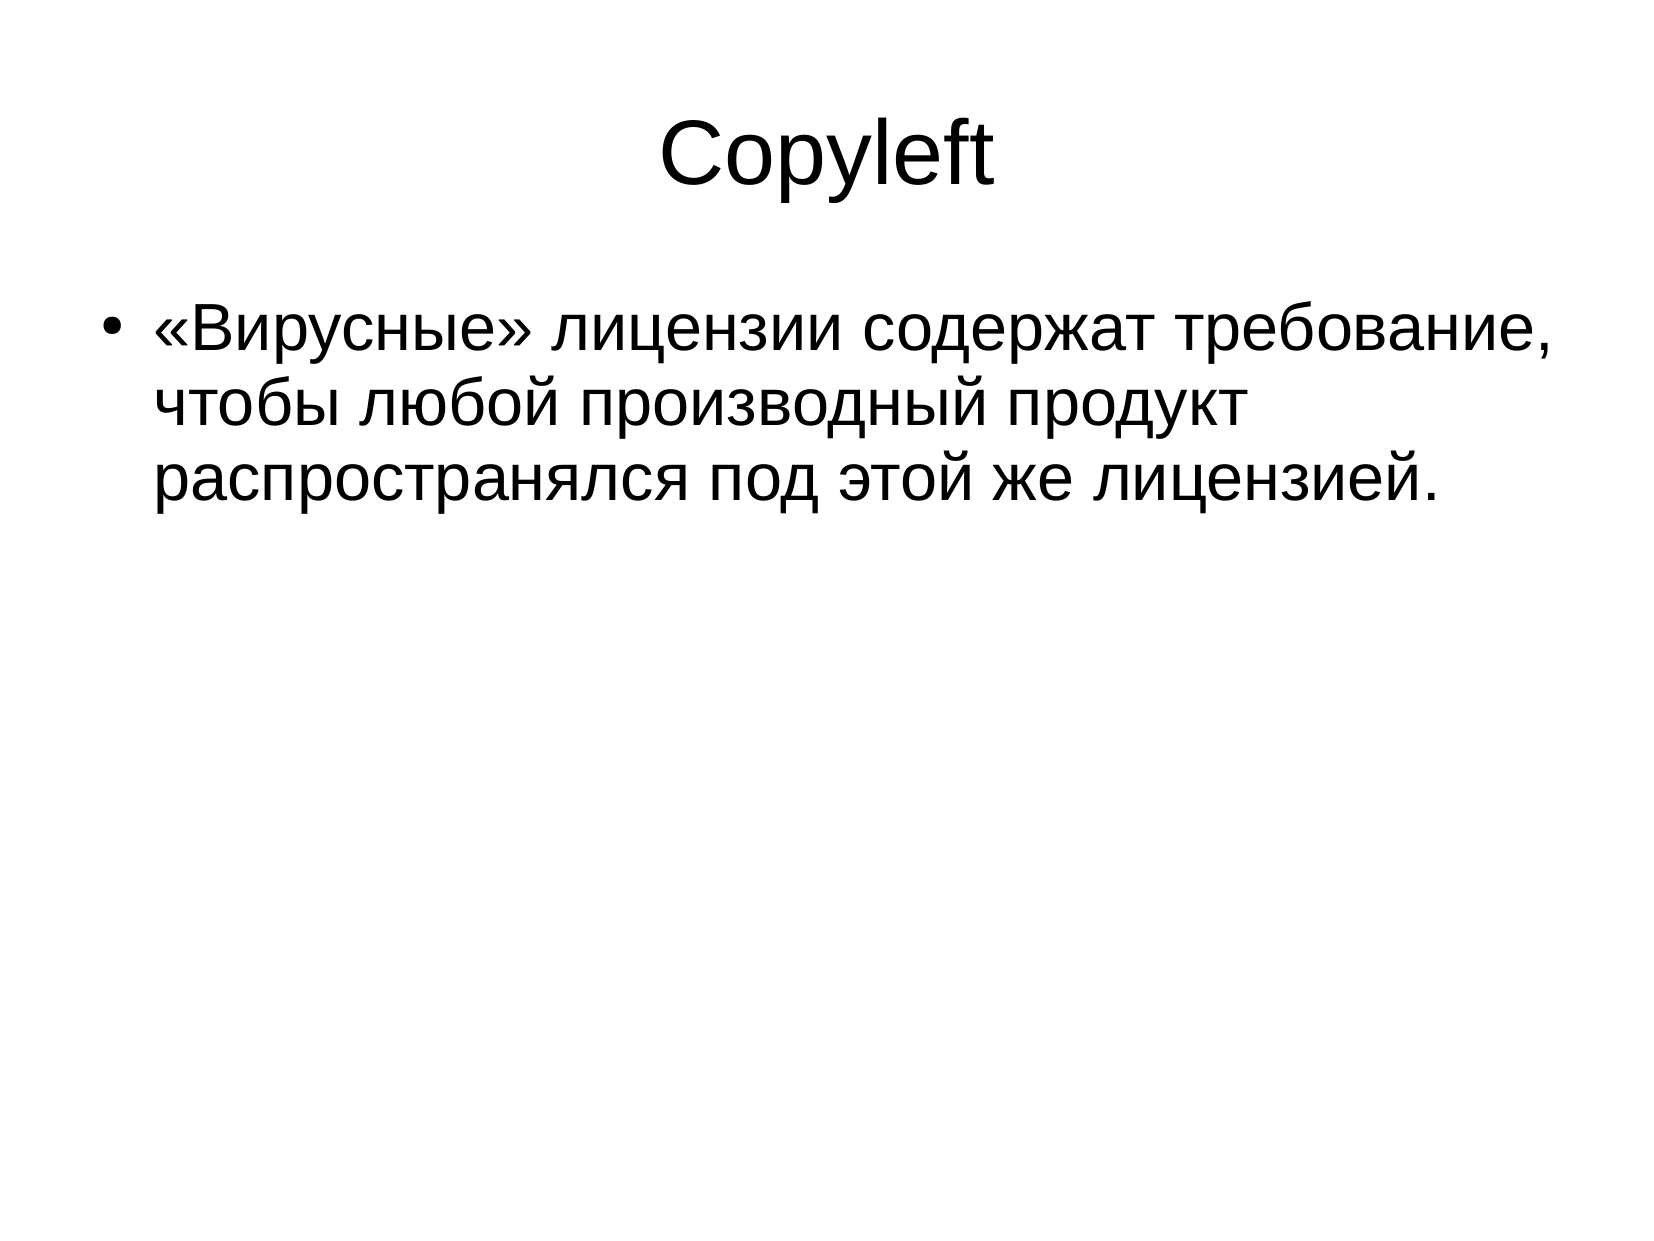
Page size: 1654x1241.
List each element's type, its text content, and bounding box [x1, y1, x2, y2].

title Copyleft [82, 49, 1571, 257]
list «Вирусные» лицензии содержат требование, чтобы любой производный продукт распространялся под этой же лицензией. [82, 290, 1571, 1010]
